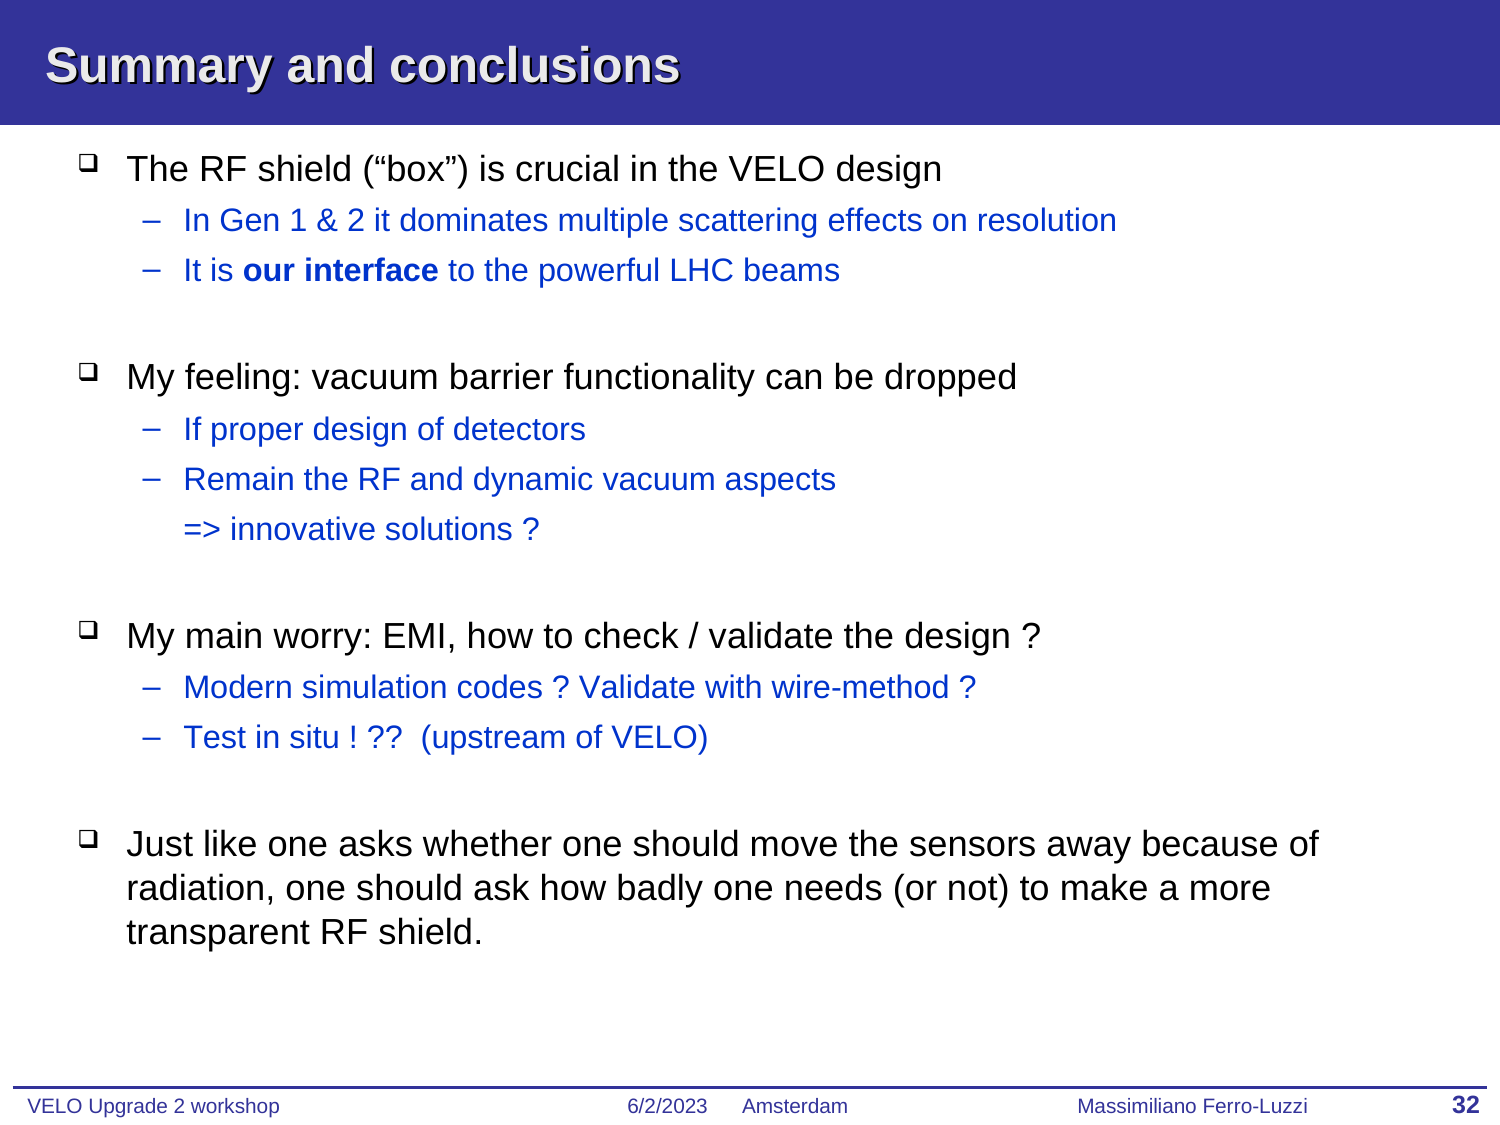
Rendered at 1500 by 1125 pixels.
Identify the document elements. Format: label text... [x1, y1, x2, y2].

list The RF shield (“box”) is crucial in the VELO design In Gen 1 & 2 it dominates multiple scattering effects on resolution It is our interface to the powerful LHC beams My feeling: vacuum barrier functionality can be dropped If proper design of detectors Remain the RF and dynamic vacuum aspects => innovative solutions ? My main worry: EMI, how to check / validate the design ? Modern simulation codes ? Validate with wire-method ? Test in situ ! ?? (upstream of VELO) Just like one asks whether one should move the sensors away because of radiation, one should ask how badly one needs (or not) to make a more transparent RF shield. [62, 137, 1413, 968]
title Summary and conclusions [0, 0, 1500, 125]
